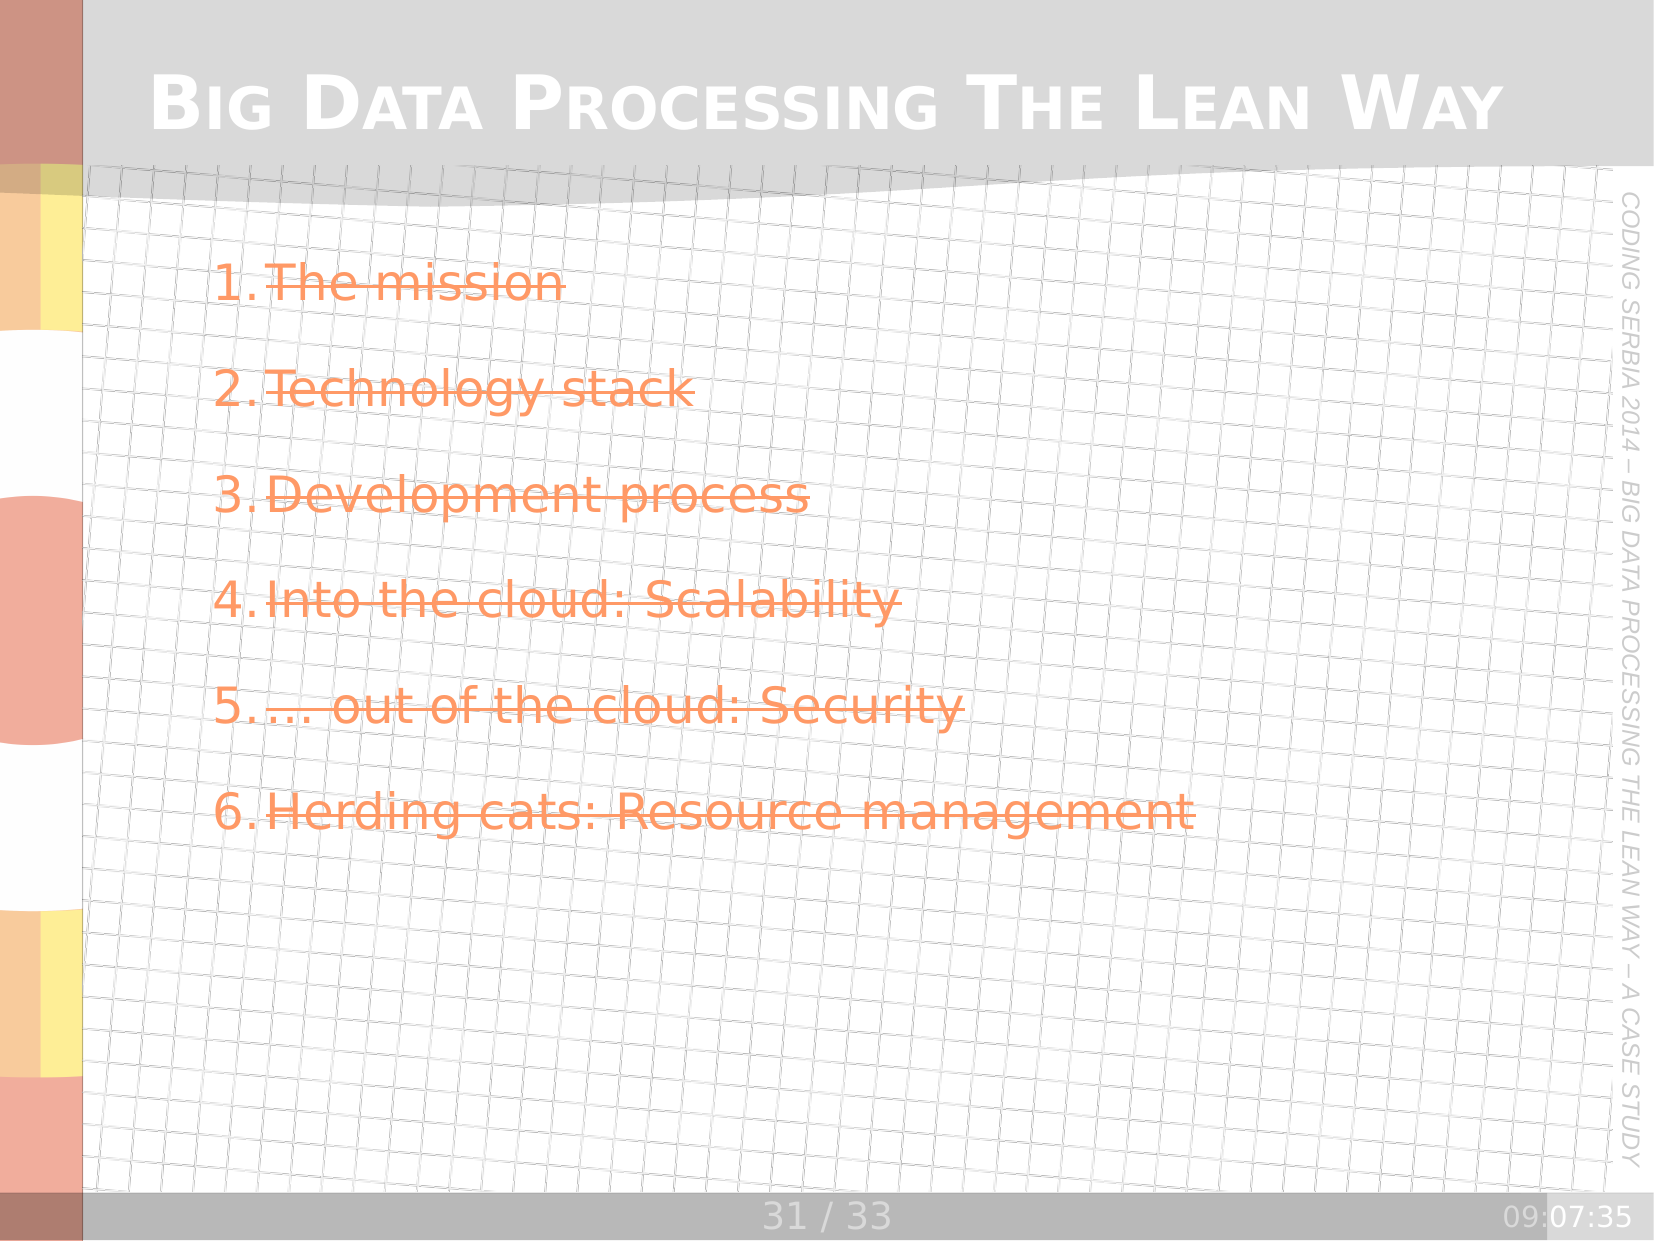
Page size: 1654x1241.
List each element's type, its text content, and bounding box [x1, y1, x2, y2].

text_box [0, 1192, 1548, 1241]
list The mission Technology stack Development process Into the cloud: Scalability … out of the cloud: Security Herding cats: Resource management [194, 253, 1554, 1188]
title BIG DATA PROCESSING THE LEAN WAY [147, 41, 1565, 166]
picture [82, 165, 1613, 1192]
